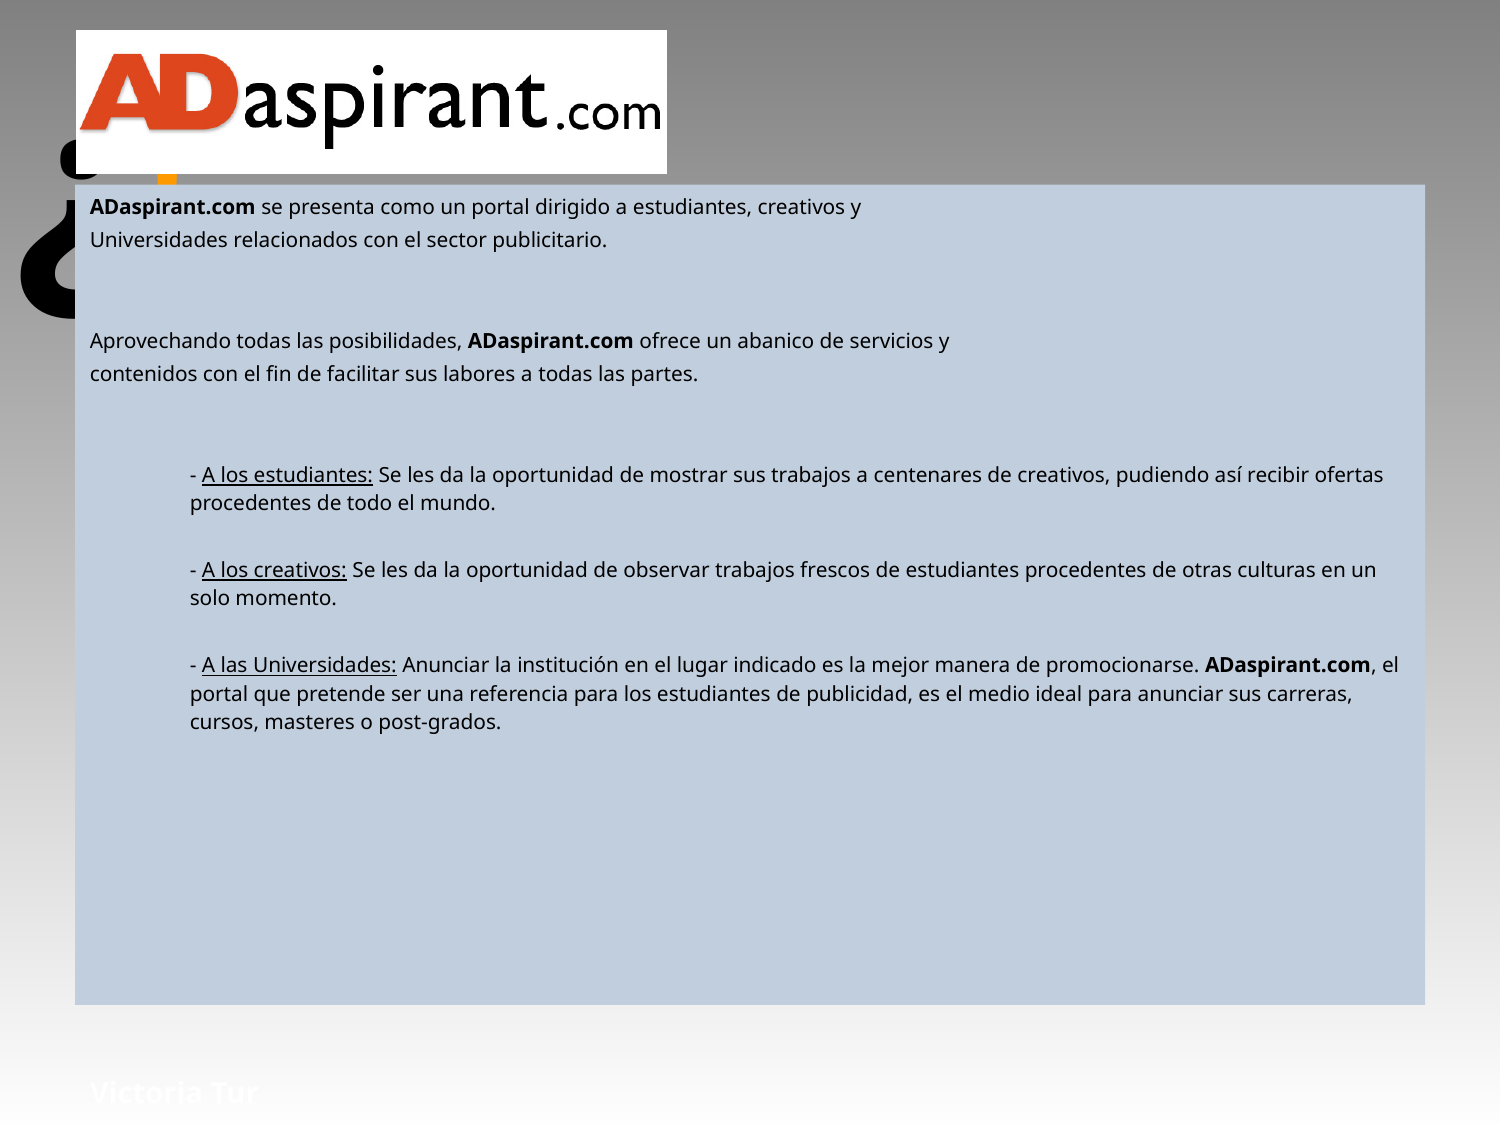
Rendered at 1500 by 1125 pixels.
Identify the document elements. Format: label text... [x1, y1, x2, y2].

chart [76, 31, 667, 174]
list ADaspirant.com se presenta como un portal dirigido a estudiantes, creativos y Universidades relacionados con el sector publicitario. Aprovechando todas las posibilidades, ADaspirant.com ofrece un abanico de servicios y contenidos con el fin de facilitar sus labores a todas las partes. - A los estudiantes: Se les da la oportunidad de mostrar sus trabajos a centenares de creativos, pudiendo así recibir ofertas procedentes de todo el mundo. - A los creativos: Se les da la oportunidad de observar trabajos frescos de estudiantes procedentes de otras culturas en un solo momento. - A las Universidades: Anunciar la institución en el lugar indicado es la mejor manera de promocionarse. ADaspirant.com, el portal que pretende ser una referencia para los estudiantes de publicidad, es el medio ideal para anunciar sus carreras, cursos, masteres o post-grados. [75, 184, 1426, 1005]
